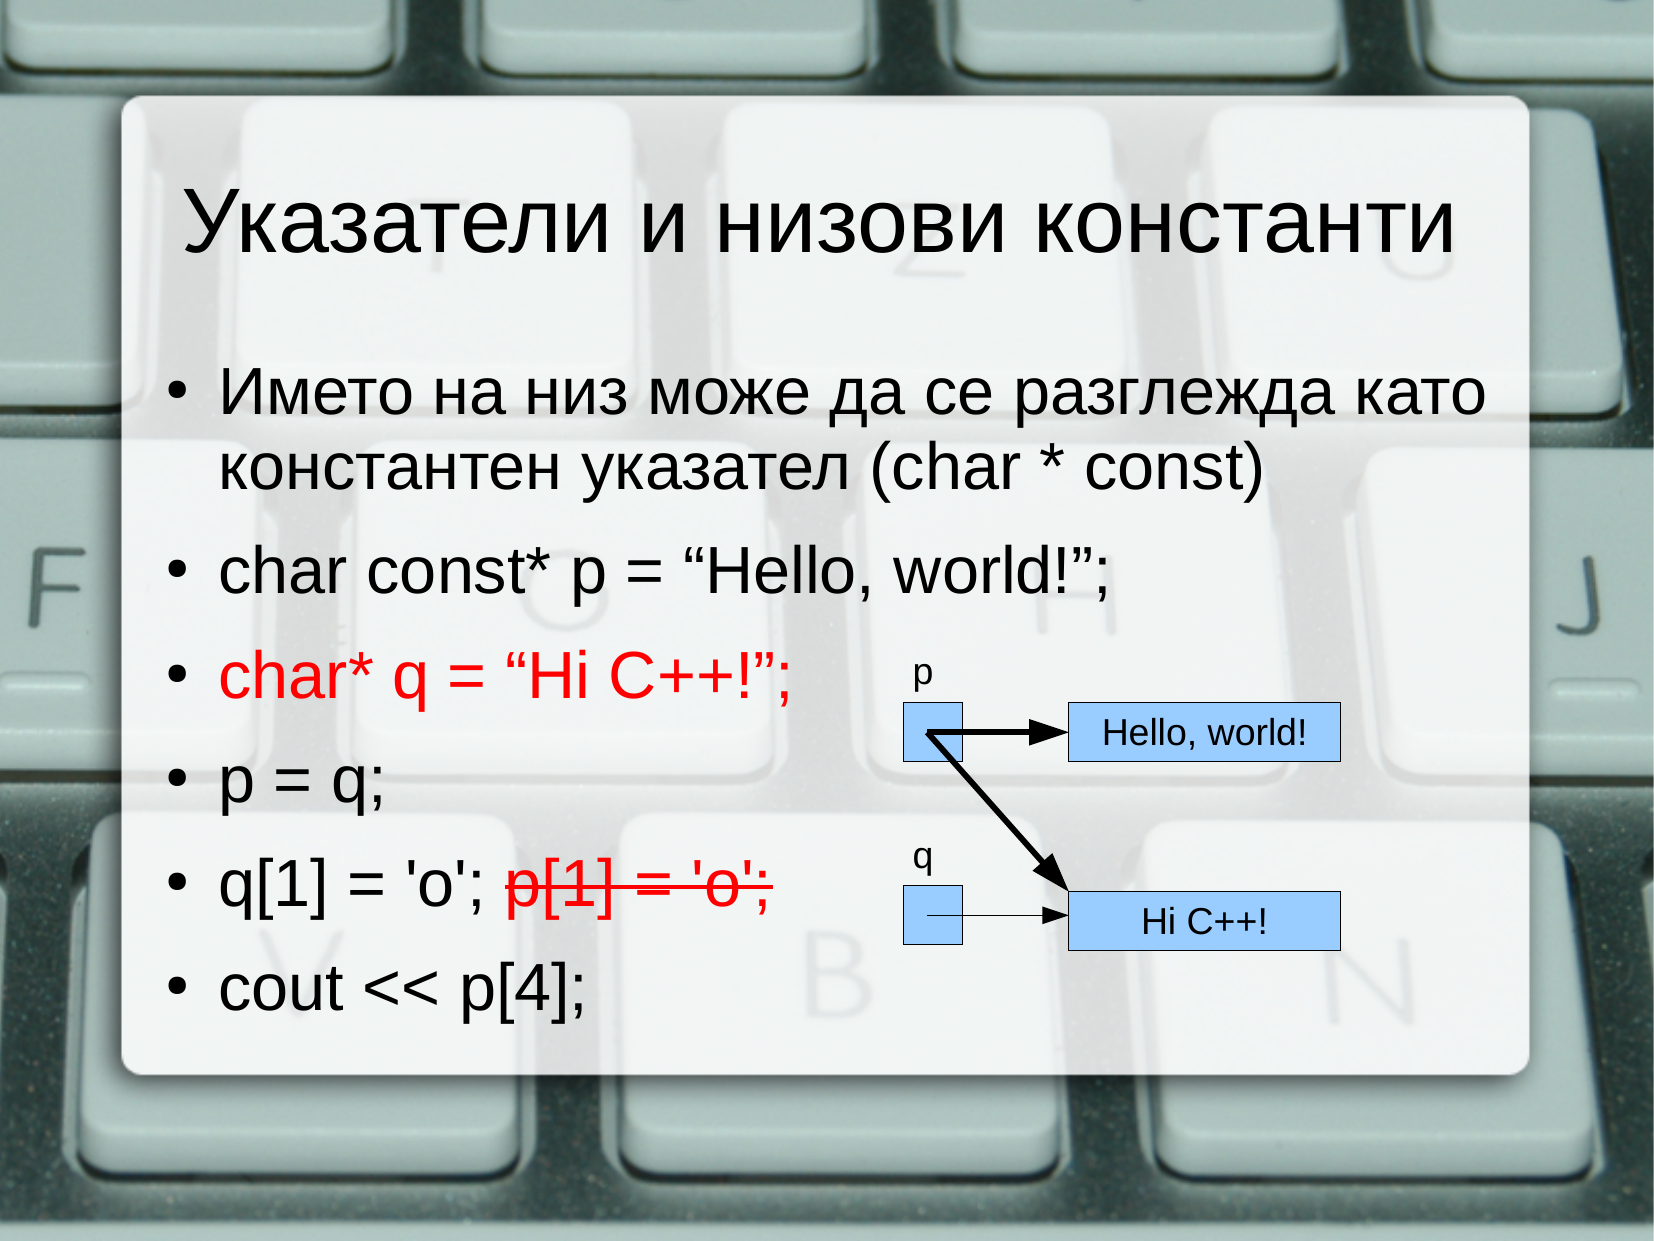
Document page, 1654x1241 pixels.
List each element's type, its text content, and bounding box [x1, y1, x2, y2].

text_box [935, 735, 963, 762]
text_box [903, 702, 963, 762]
text_box p [897, 643, 949, 701]
text_box Hi C++! [1068, 891, 1341, 951]
text_box q [897, 826, 949, 884]
title Указатели и низови константи [135, 117, 1506, 325]
list Името на низ може да се разглежда като константен указател (char * const) char const* p = “Hello, world!”; char* q = “Hi C++!”; p = q; q[1] = 'o'; p[1] = 'o'; cout << p[4]; [147, 354, 1506, 1074]
text_box [903, 885, 963, 945]
text_box Hello, world! [1068, 702, 1341, 762]
picture [0, 0, 1654, 1241]
